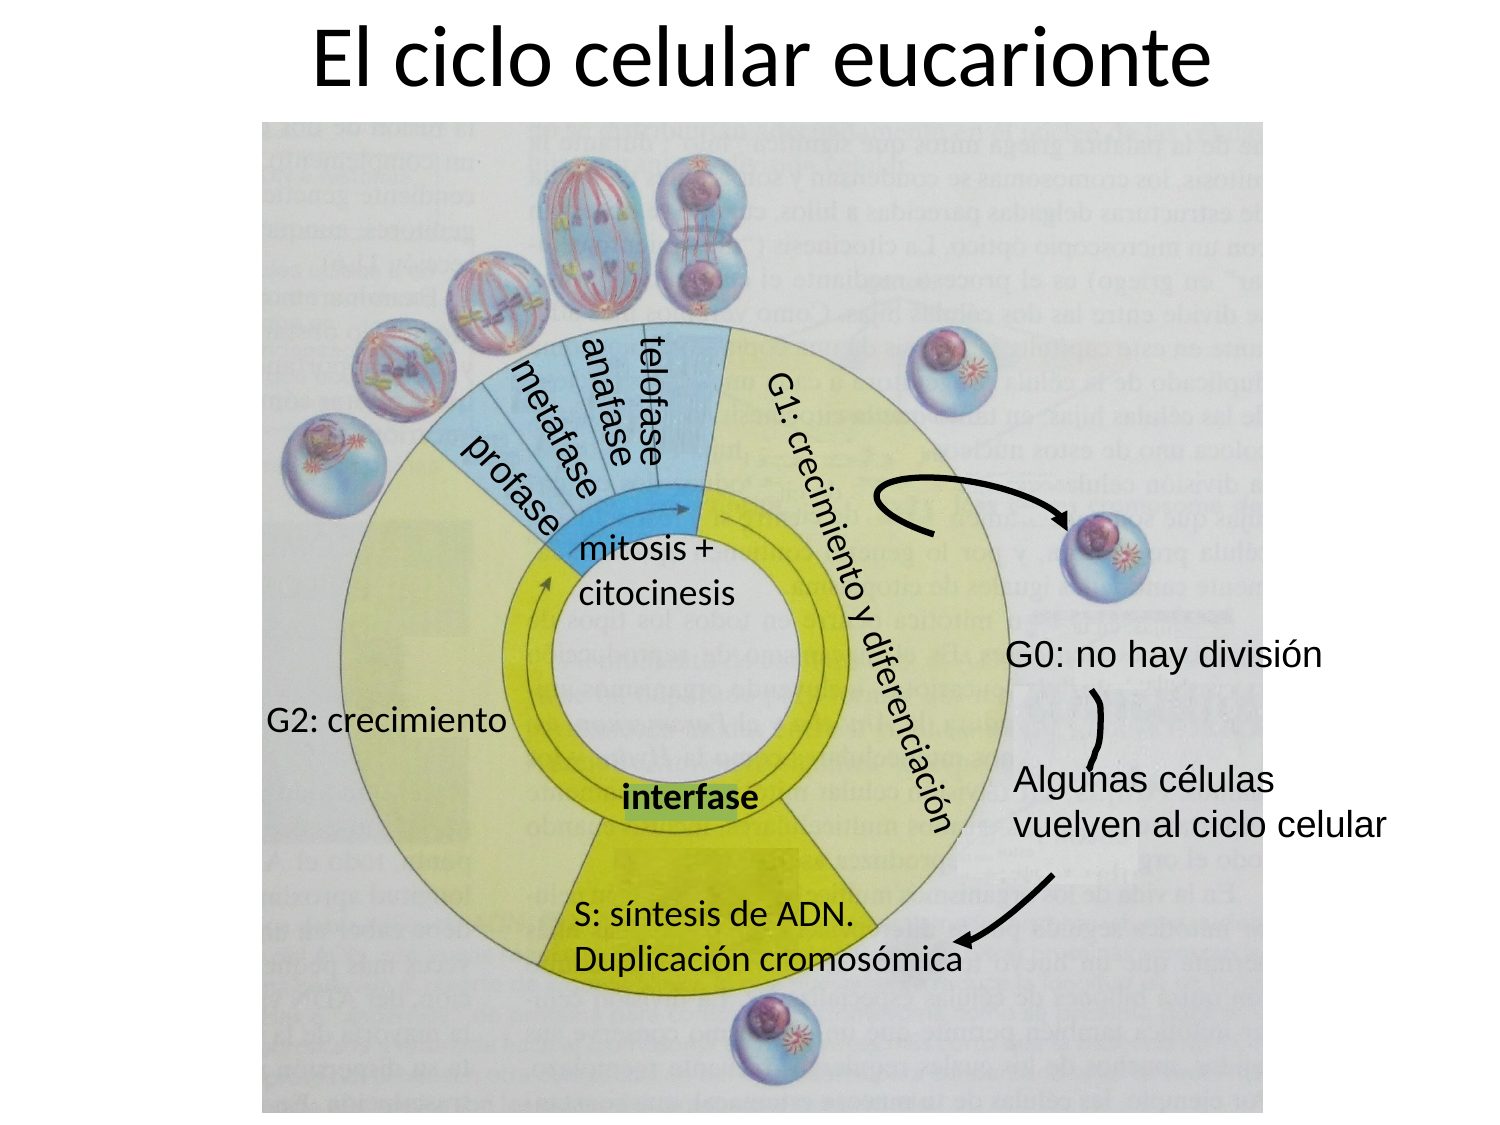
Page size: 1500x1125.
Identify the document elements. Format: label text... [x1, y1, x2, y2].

text_box mitosis + citocinesis [563, 515, 783, 621]
text_box S: síntesis de ADN. Duplicación cromosómica [559, 881, 1034, 987]
text_box G2: crecimiento [251, 687, 523, 748]
text_box G1: crecimiento y diferenciación [745, 348, 981, 878]
title El ciclo celular eucarionte [87, 0, 1438, 180]
text_box telofase [625, 321, 686, 483]
text_box profase [442, 406, 571, 561]
text_box Algunas células vuelven al ciclo celular [998, 747, 1424, 853]
text_box anafase [563, 315, 625, 488]
text_box interfase [606, 764, 774, 825]
picture [262, 122, 1263, 1113]
text_box G0: no hay división [990, 622, 1338, 683]
text_box metafase [489, 333, 630, 515]
